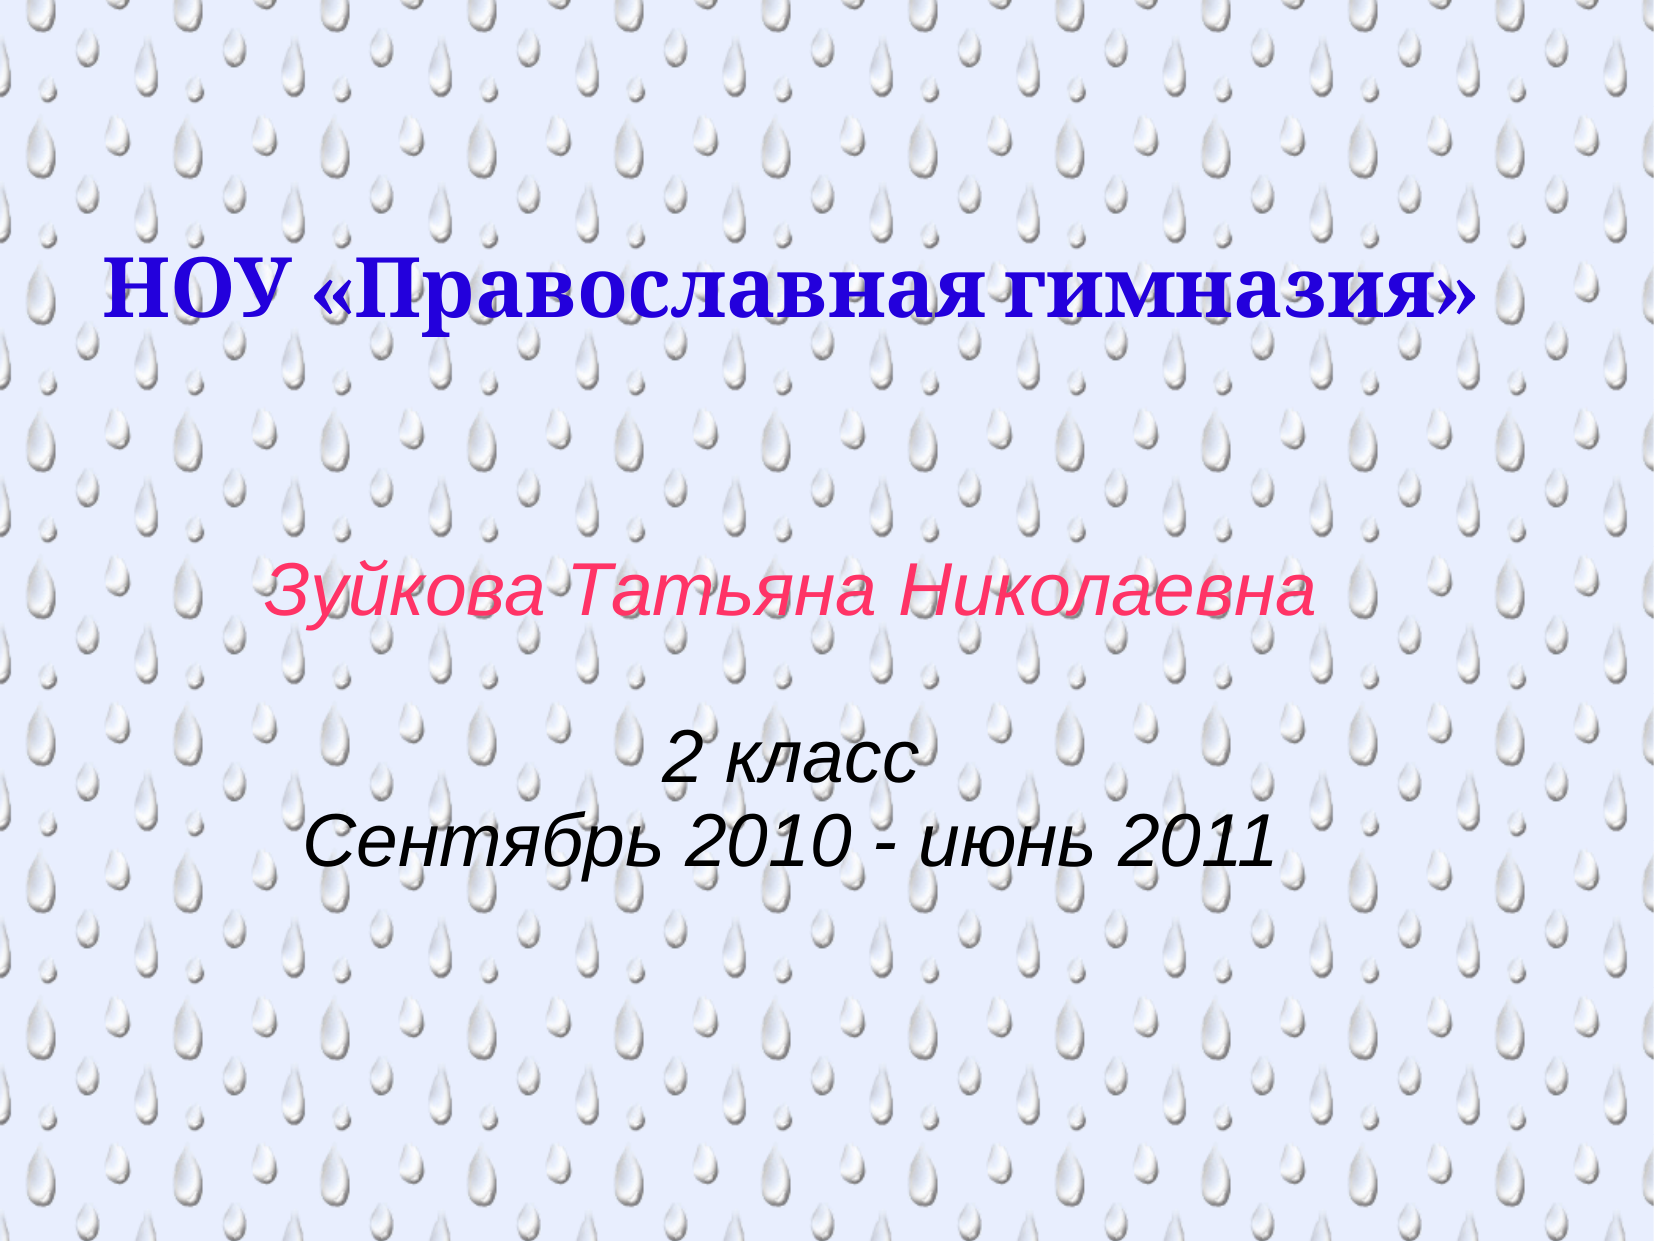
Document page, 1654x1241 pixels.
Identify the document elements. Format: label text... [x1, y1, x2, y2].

picture [0, 0, 1654, 1241]
subtitle НОУ «Православная гимназия» Зуйкова Татьяна Николаевна 2 класс Сентябрь 2010 - июнь 2011 [47, 77, 1536, 1123]
